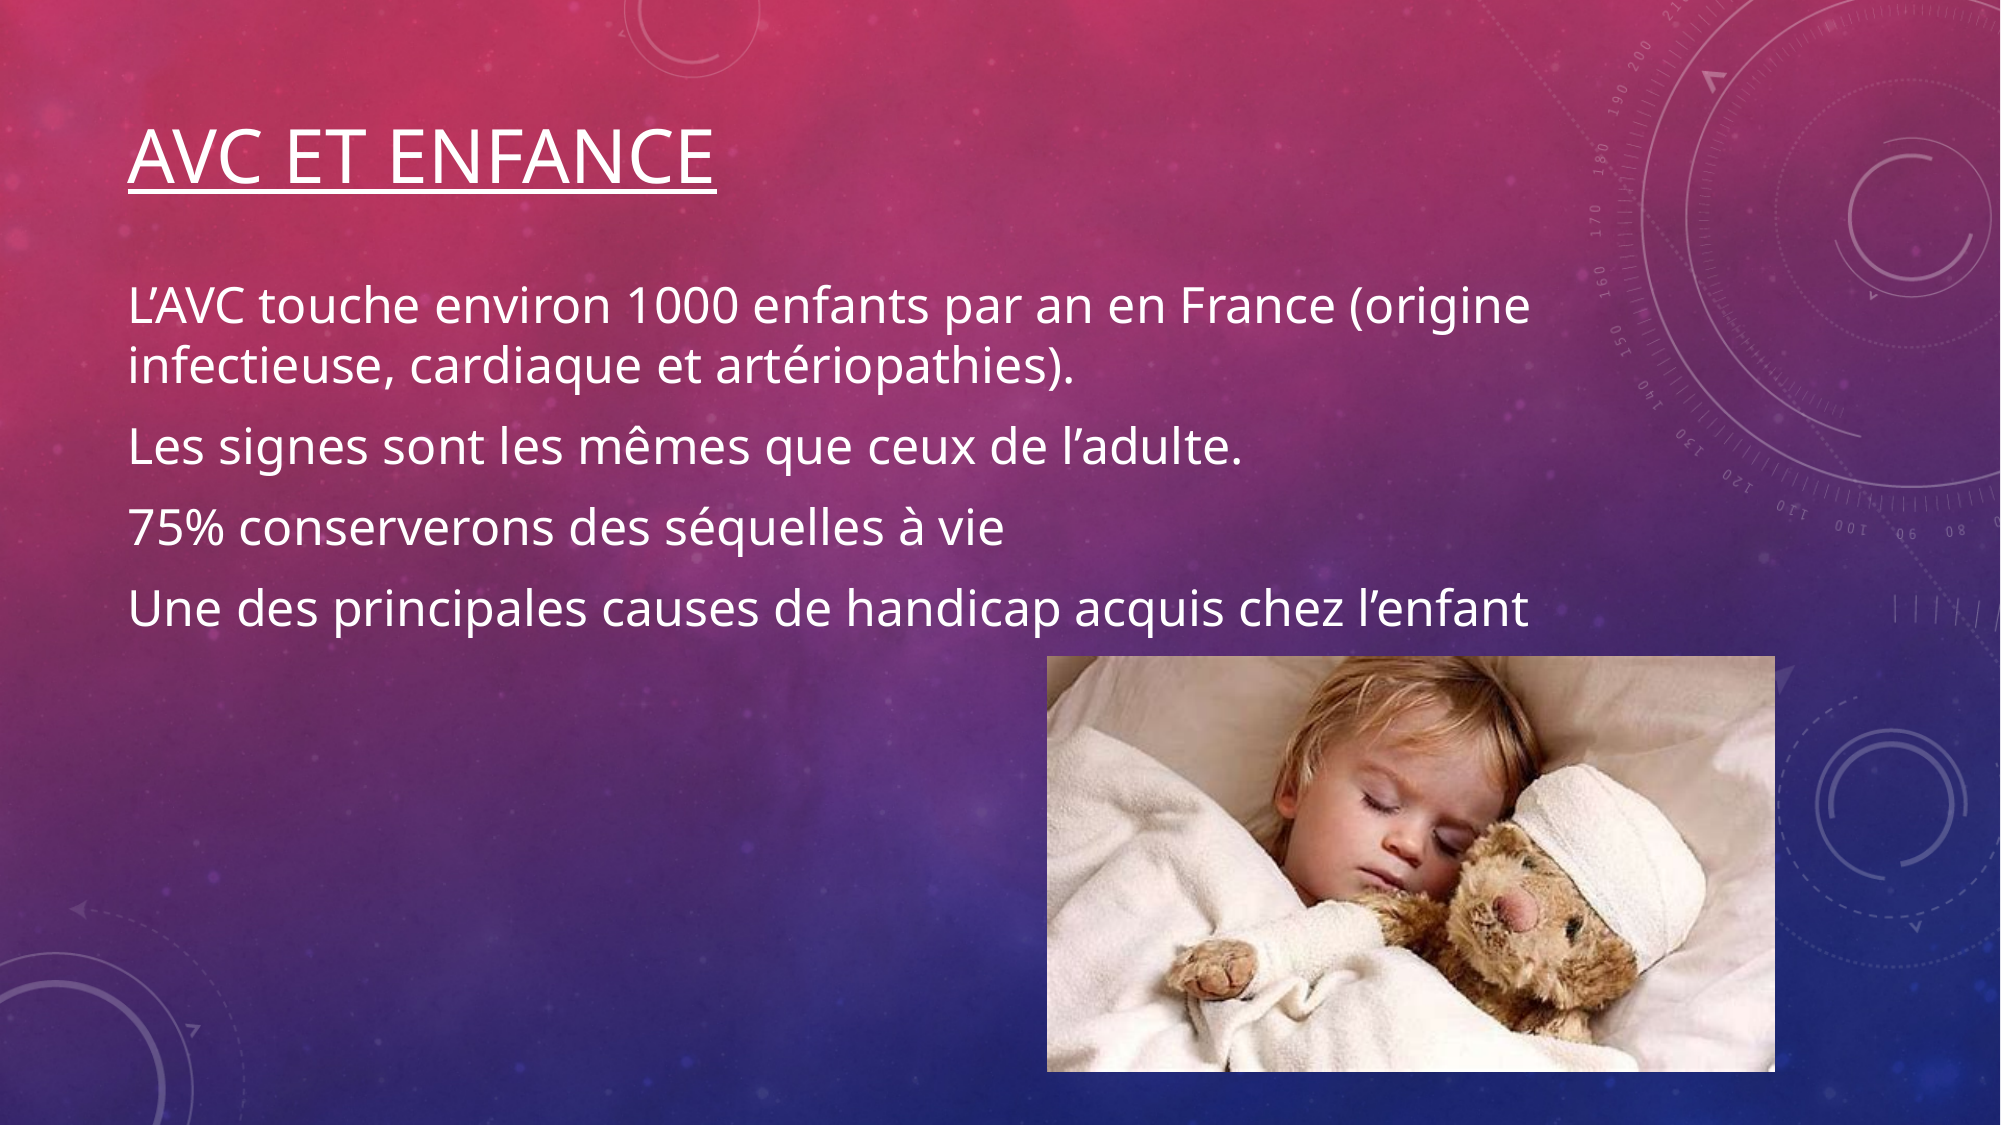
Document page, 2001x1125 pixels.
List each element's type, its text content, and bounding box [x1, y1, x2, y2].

title avc et Enfance [112, 99, 1775, 206]
list L’AVC touche environ 1000 enfants par an en France (origine infectieuse, cardiaque et artériopathies). Les signes sont les mêmes que ceux de l’adulte. 75% conserverons des séquelles à vie Une des principales causes de handicap acquis chez l’enfant [112, 206, 1775, 704]
picture [1047, 656, 1775, 1072]
